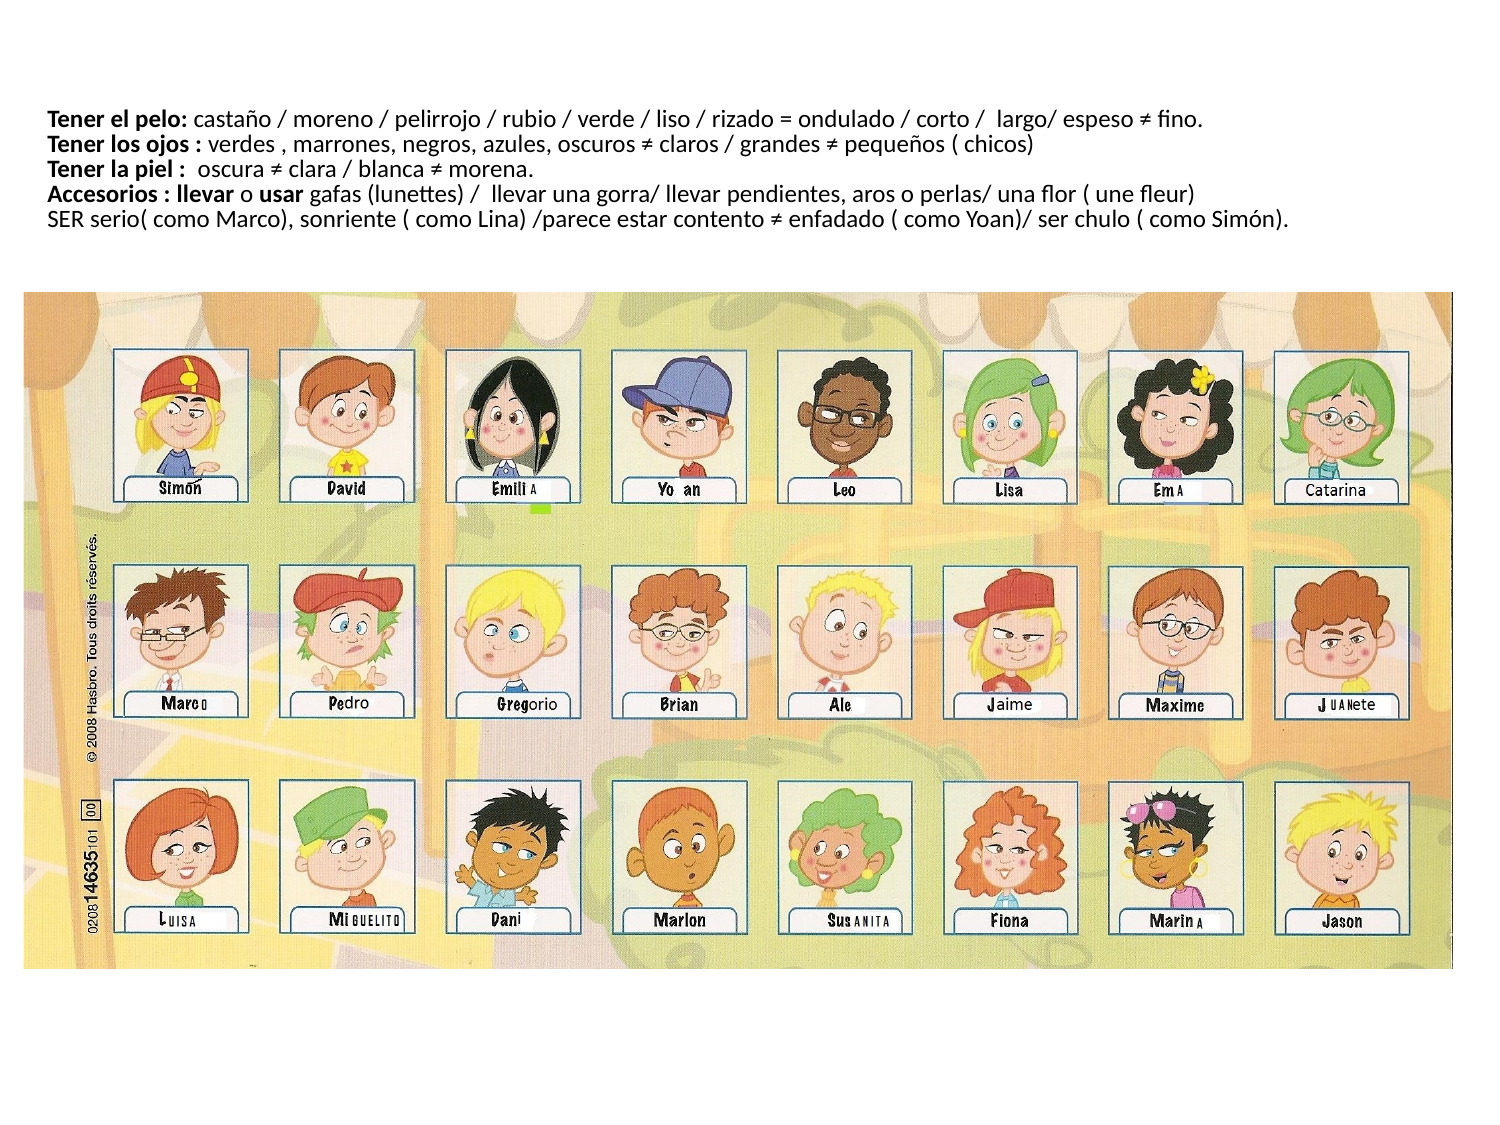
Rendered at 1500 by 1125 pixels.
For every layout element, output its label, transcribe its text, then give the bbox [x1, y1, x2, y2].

title Tener el pelo: castaño / moreno / pelirrojo / rubio / verde / liso / rizado = ondulado / corto / largo/ espeso ≠ fino. Tener los ojos : verdes , marrones, negros, azules, oscuros ≠ claros / grandes ≠ pequeños ( chicos) Tener la piel : oscura ≠ clara / blanca ≠ morena. Accesorios : llevar o usar gafas (lunettes) / llevar una gorra/ llevar pendientes, aros o perlas/ una flor ( une fleur) SER serio( como Marco), sonriente ( como Lina) /parece estar contento ≠ enfadado ( como Yoan)/ ser chulo ( como Simón). [47, 45, 1453, 272]
picture [23, 292, 1453, 969]
